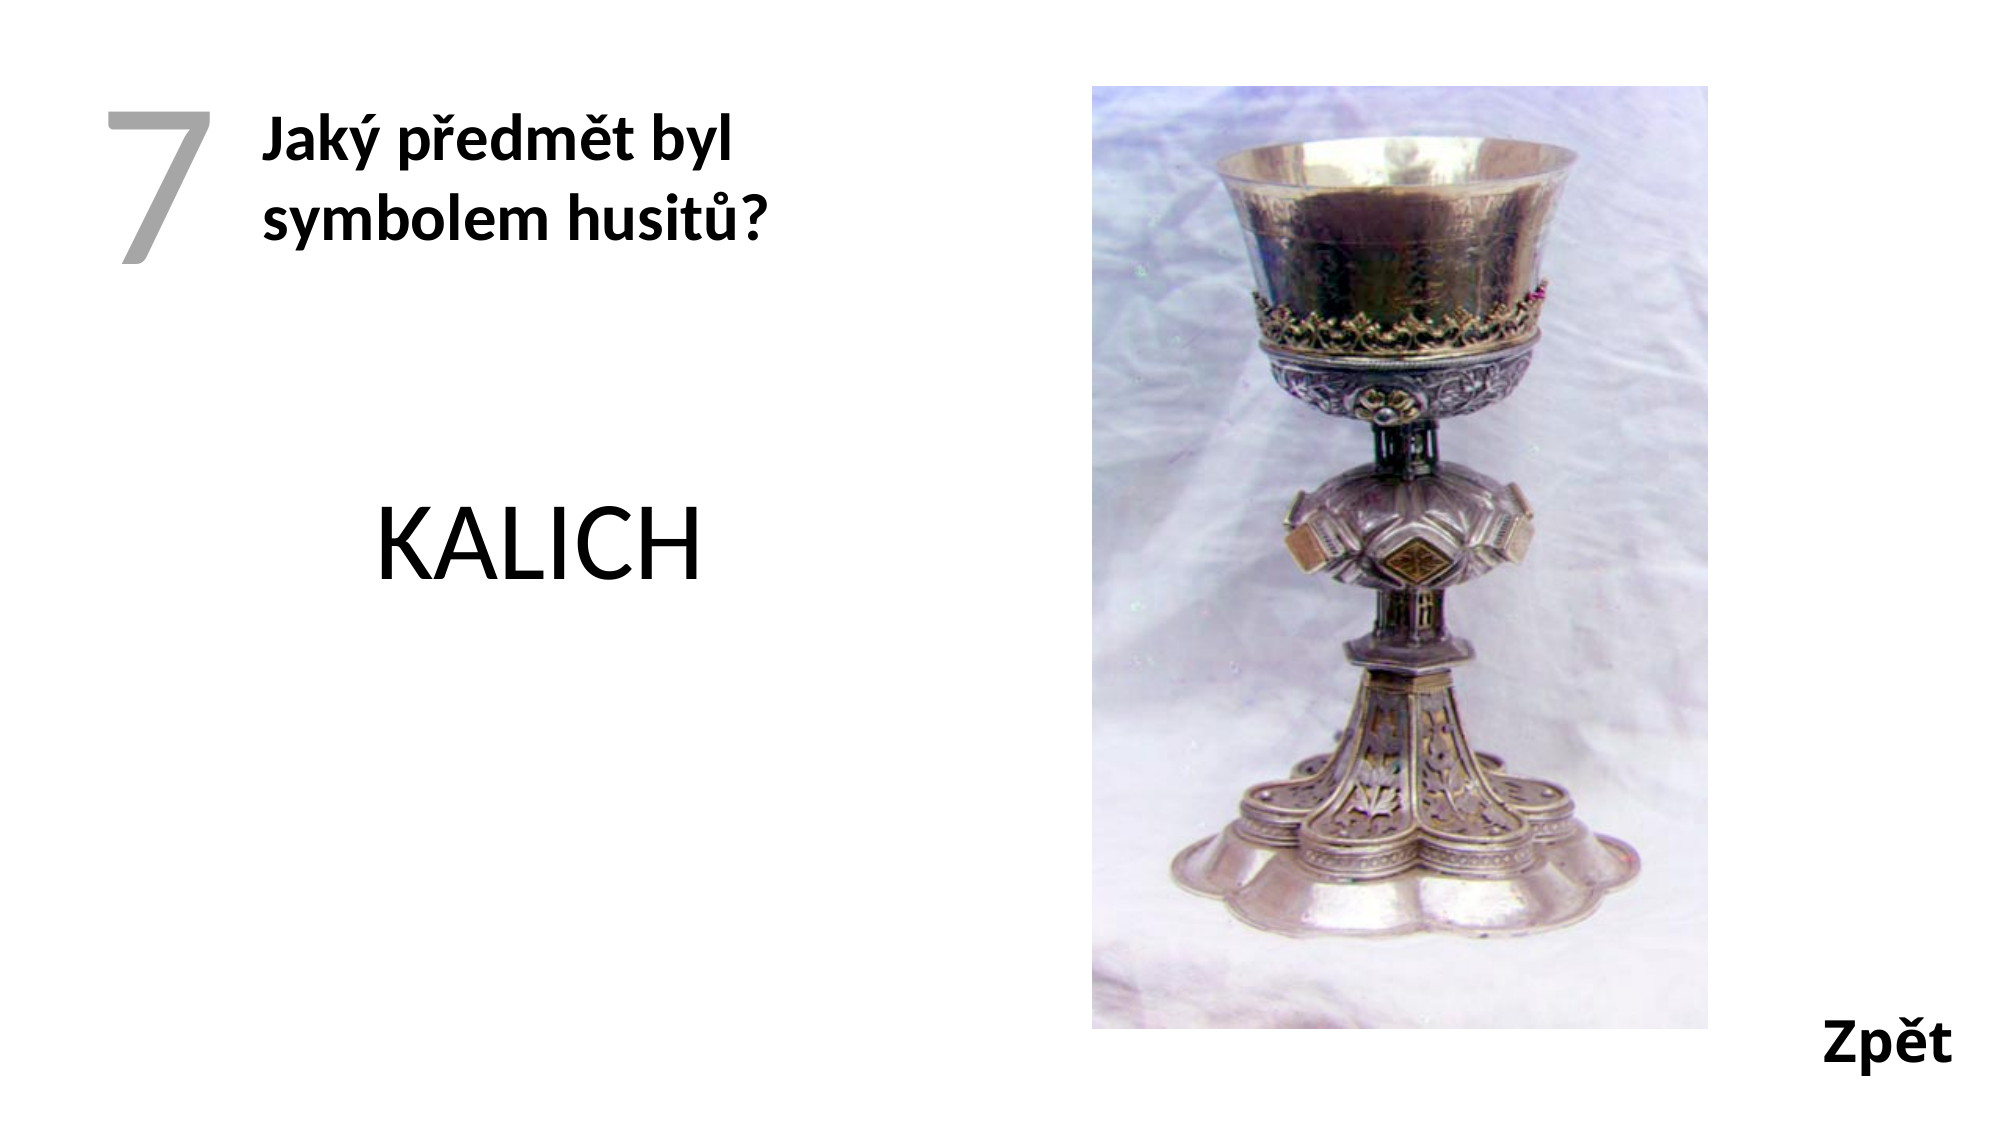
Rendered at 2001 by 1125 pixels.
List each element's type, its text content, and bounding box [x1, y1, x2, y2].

text_box Zpět [1809, 996, 1970, 1083]
picture [1092, 86, 1708, 1029]
text_box 7 [82, 19, 233, 321]
text_box Jaký předmět byl symbolem husitů? [248, 86, 870, 262]
text_box KALICH [360, 459, 720, 611]
